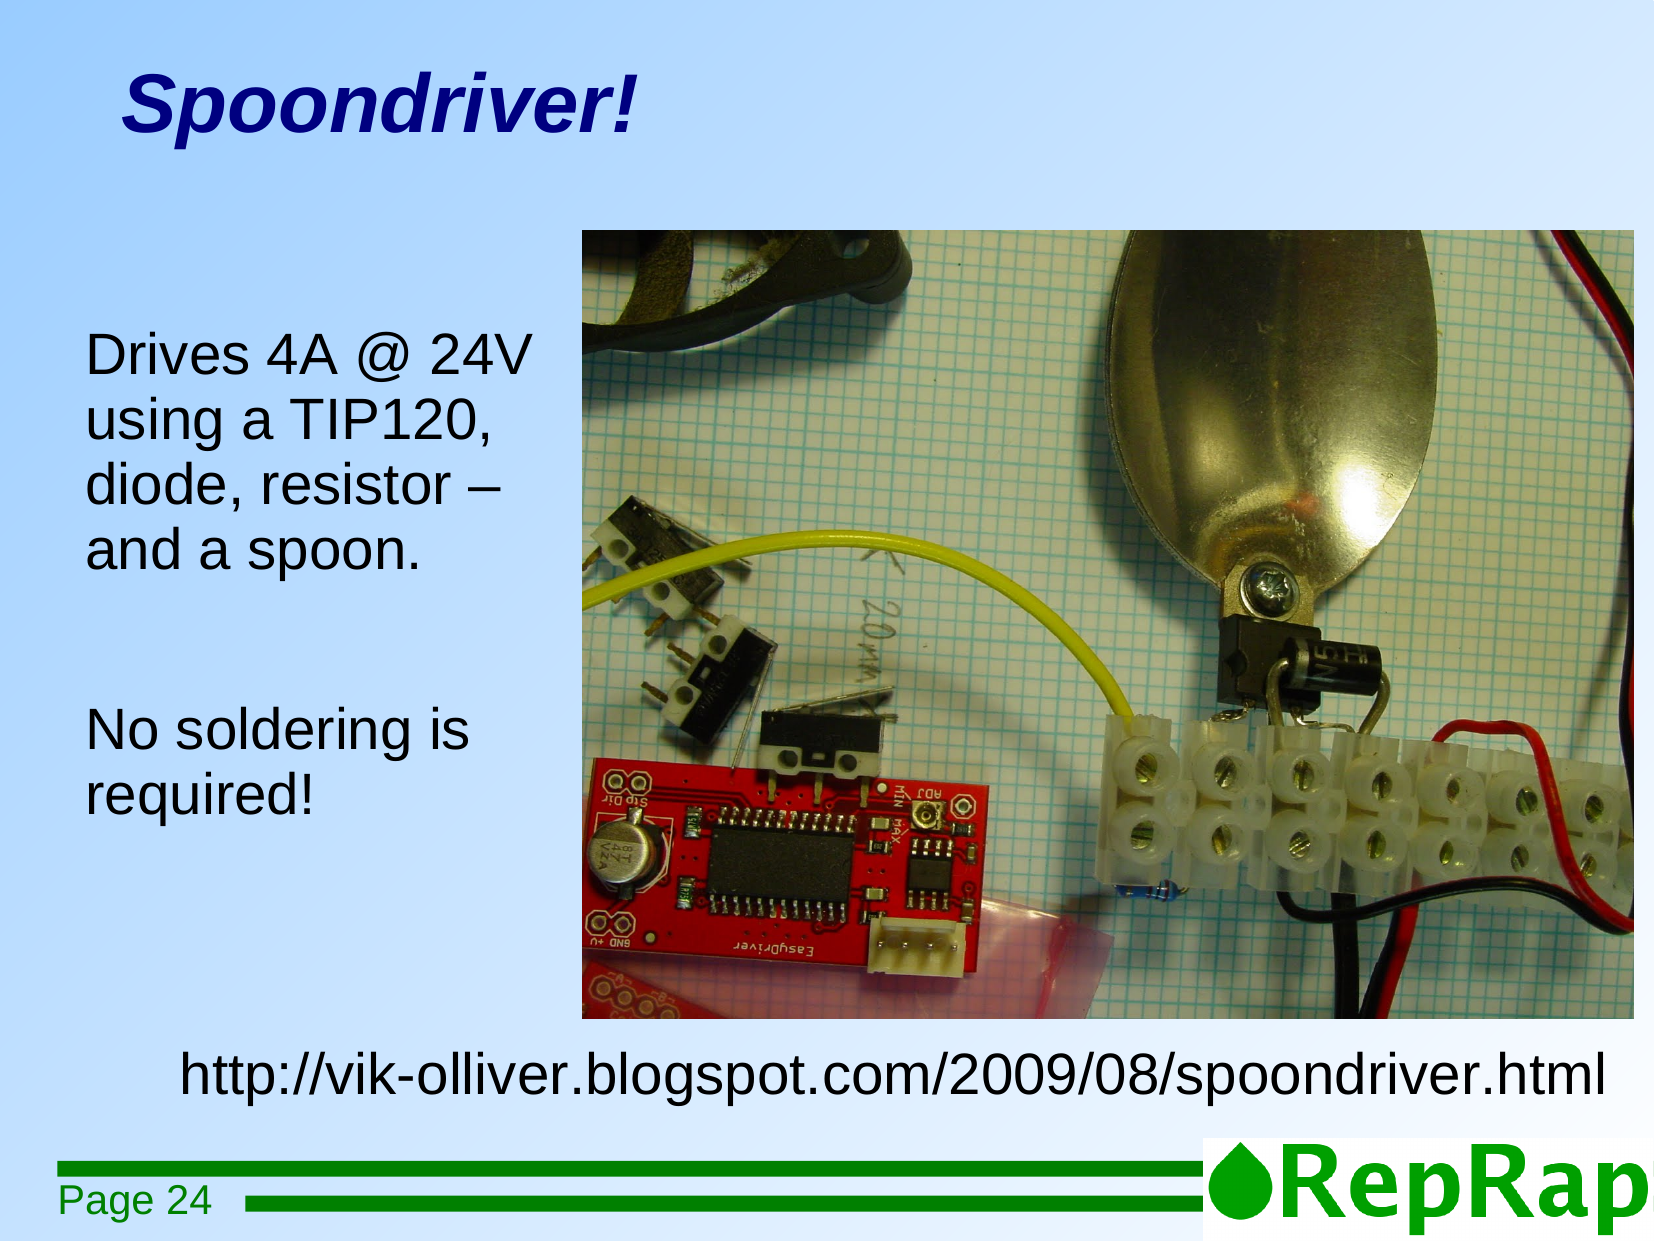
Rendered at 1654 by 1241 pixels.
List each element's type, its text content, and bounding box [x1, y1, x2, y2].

text_box http://vik-olliver.blogspot.com/2009/08/spoondriver.html [179, 1041, 1640, 1193]
text_box Drives 4A @ 24V using a TIP120, diode, resistor – and a spoon. No soldering is required! [85, 321, 553, 954]
title Spoondriver! [121, 0, 1534, 208]
picture [1203, 1138, 1654, 1241]
picture [582, 230, 1634, 1019]
